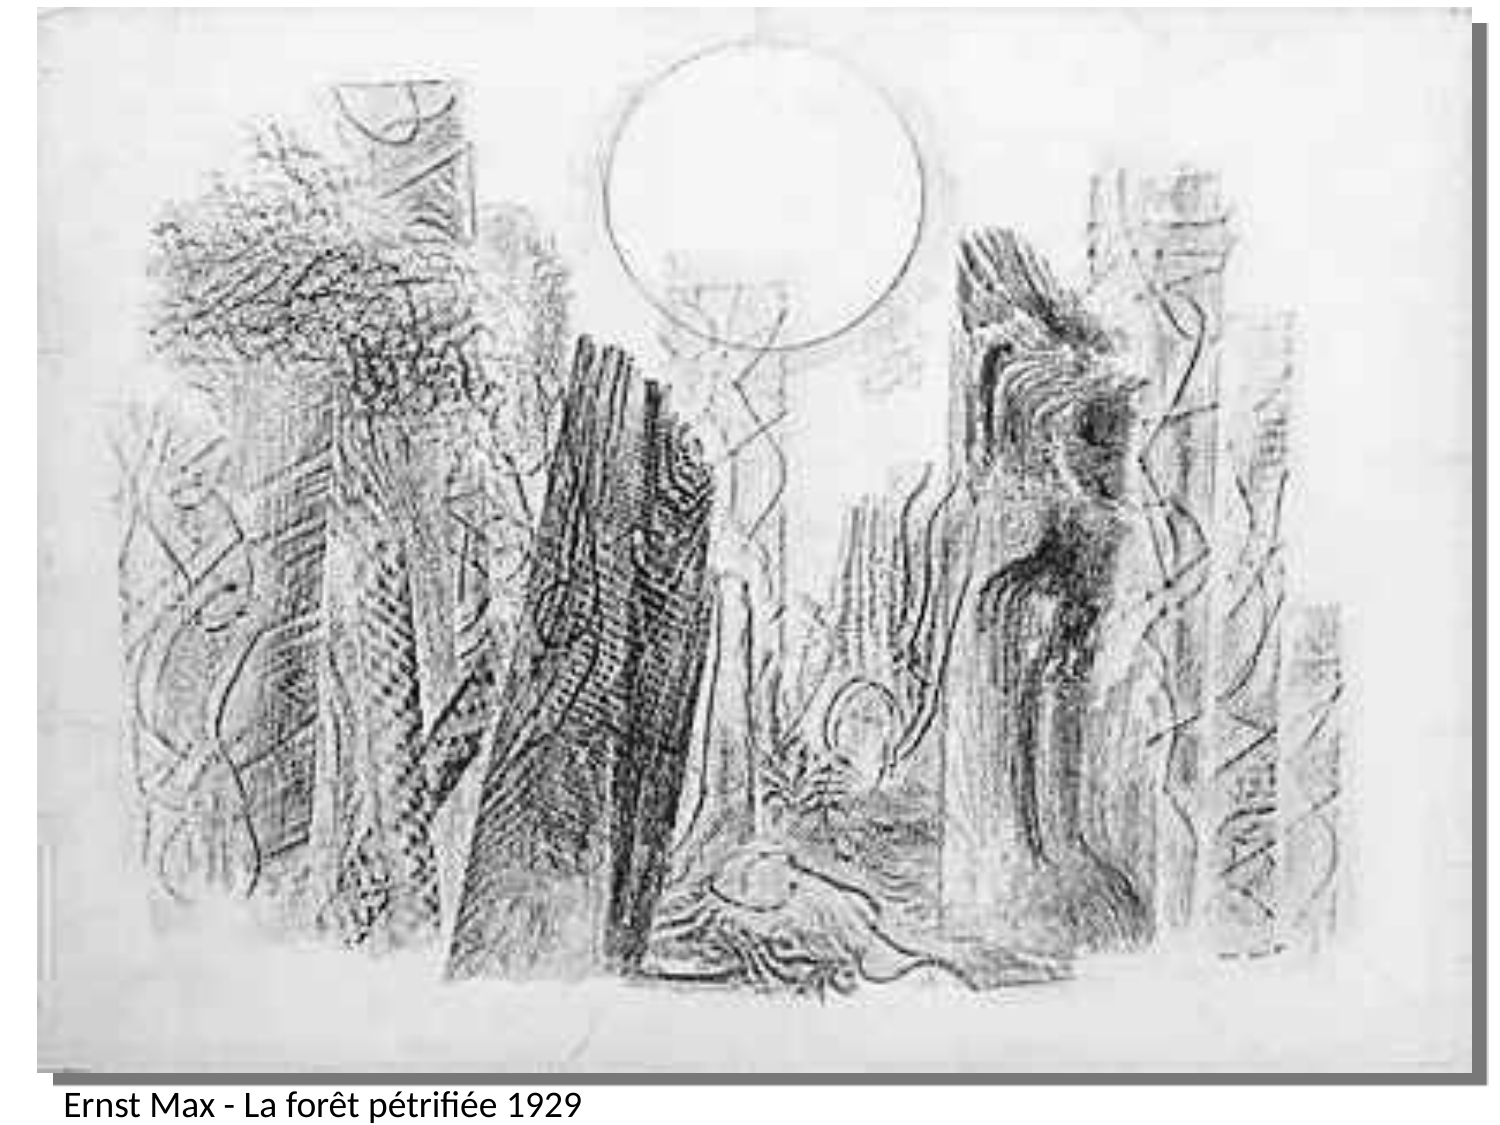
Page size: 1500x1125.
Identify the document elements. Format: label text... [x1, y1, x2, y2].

picture [37, 7, 1472, 1073]
text_box Ernst Max - La forêt pétrifiée 1929 [48, 1073, 606, 1125]
